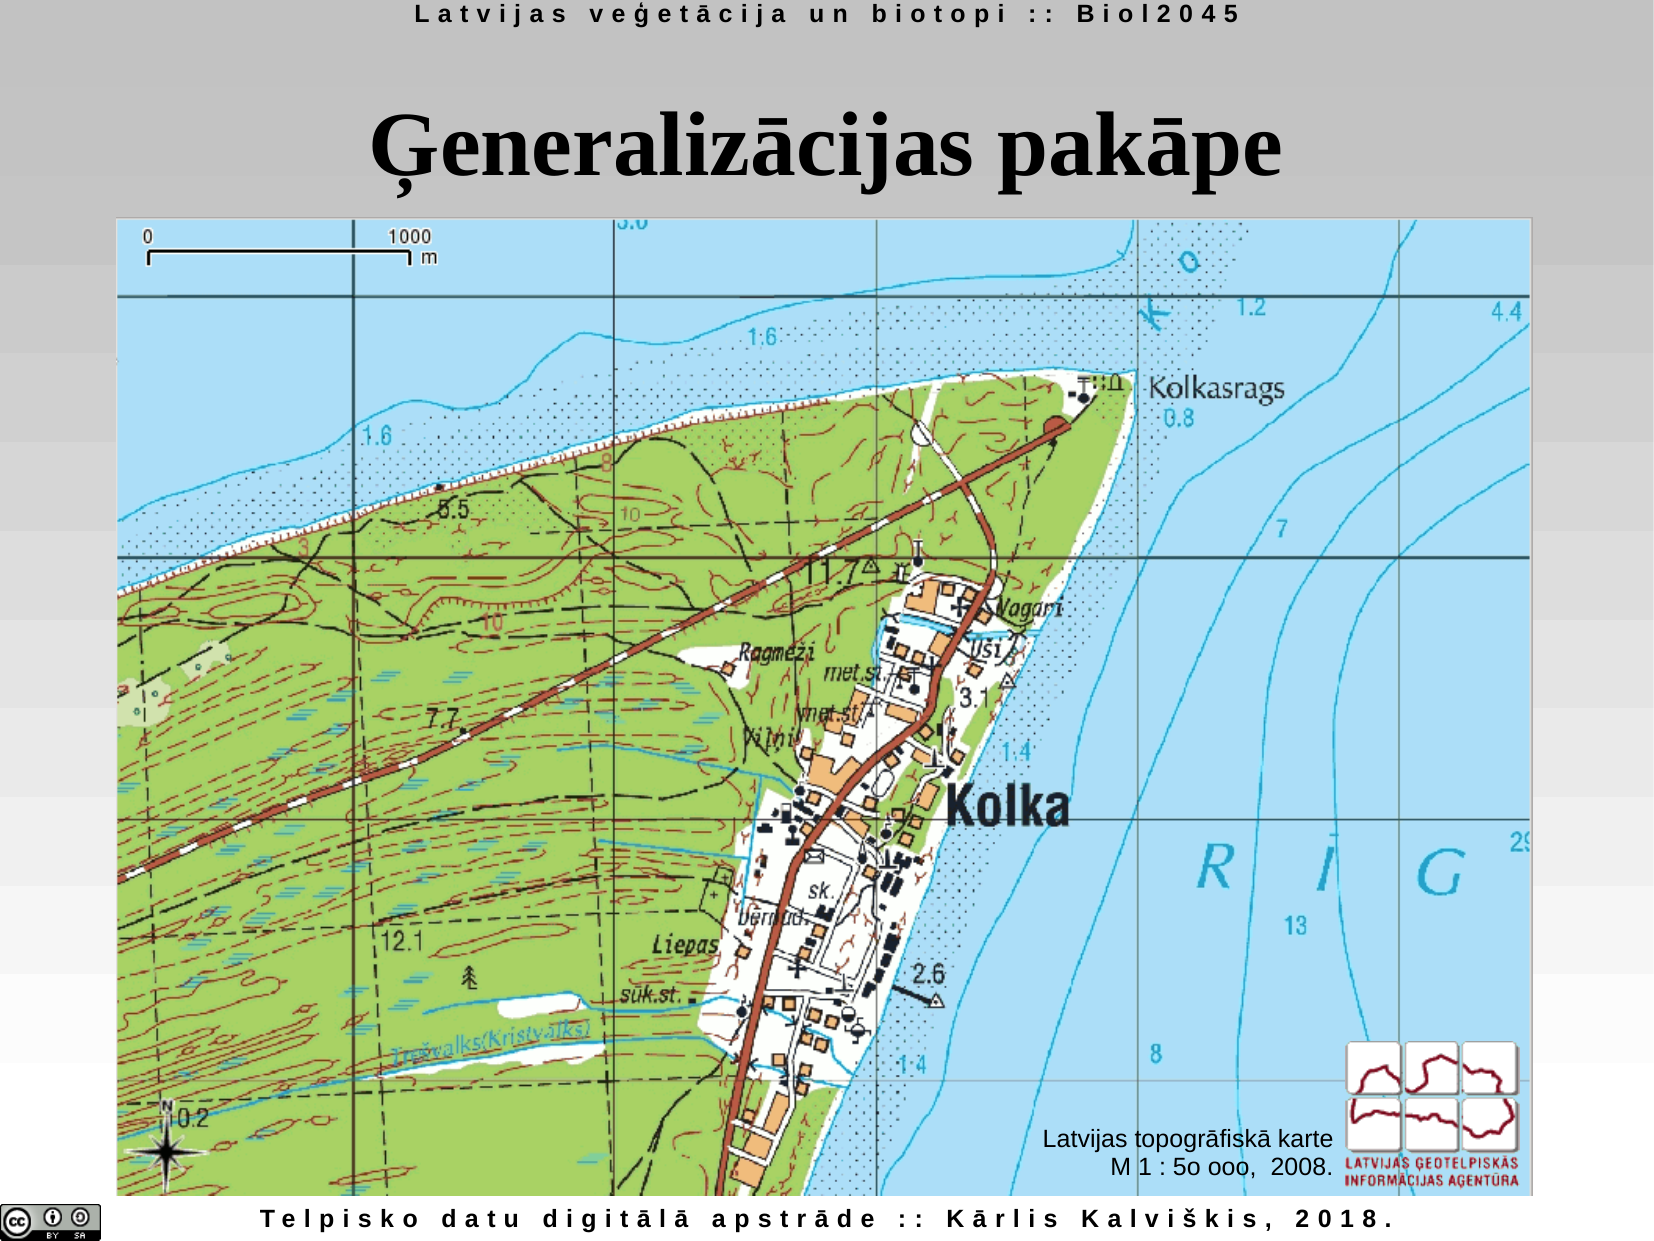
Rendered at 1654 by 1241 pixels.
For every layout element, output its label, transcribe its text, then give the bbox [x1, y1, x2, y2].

title Ģeneralizācijas pakāpe [0, 1, 1654, 287]
text_box Latvijas topogrāfiskā karte M 1 : 5o ooo, 2008. [1042, 1124, 1335, 1181]
picture [0, 217, 1654, 1241]
